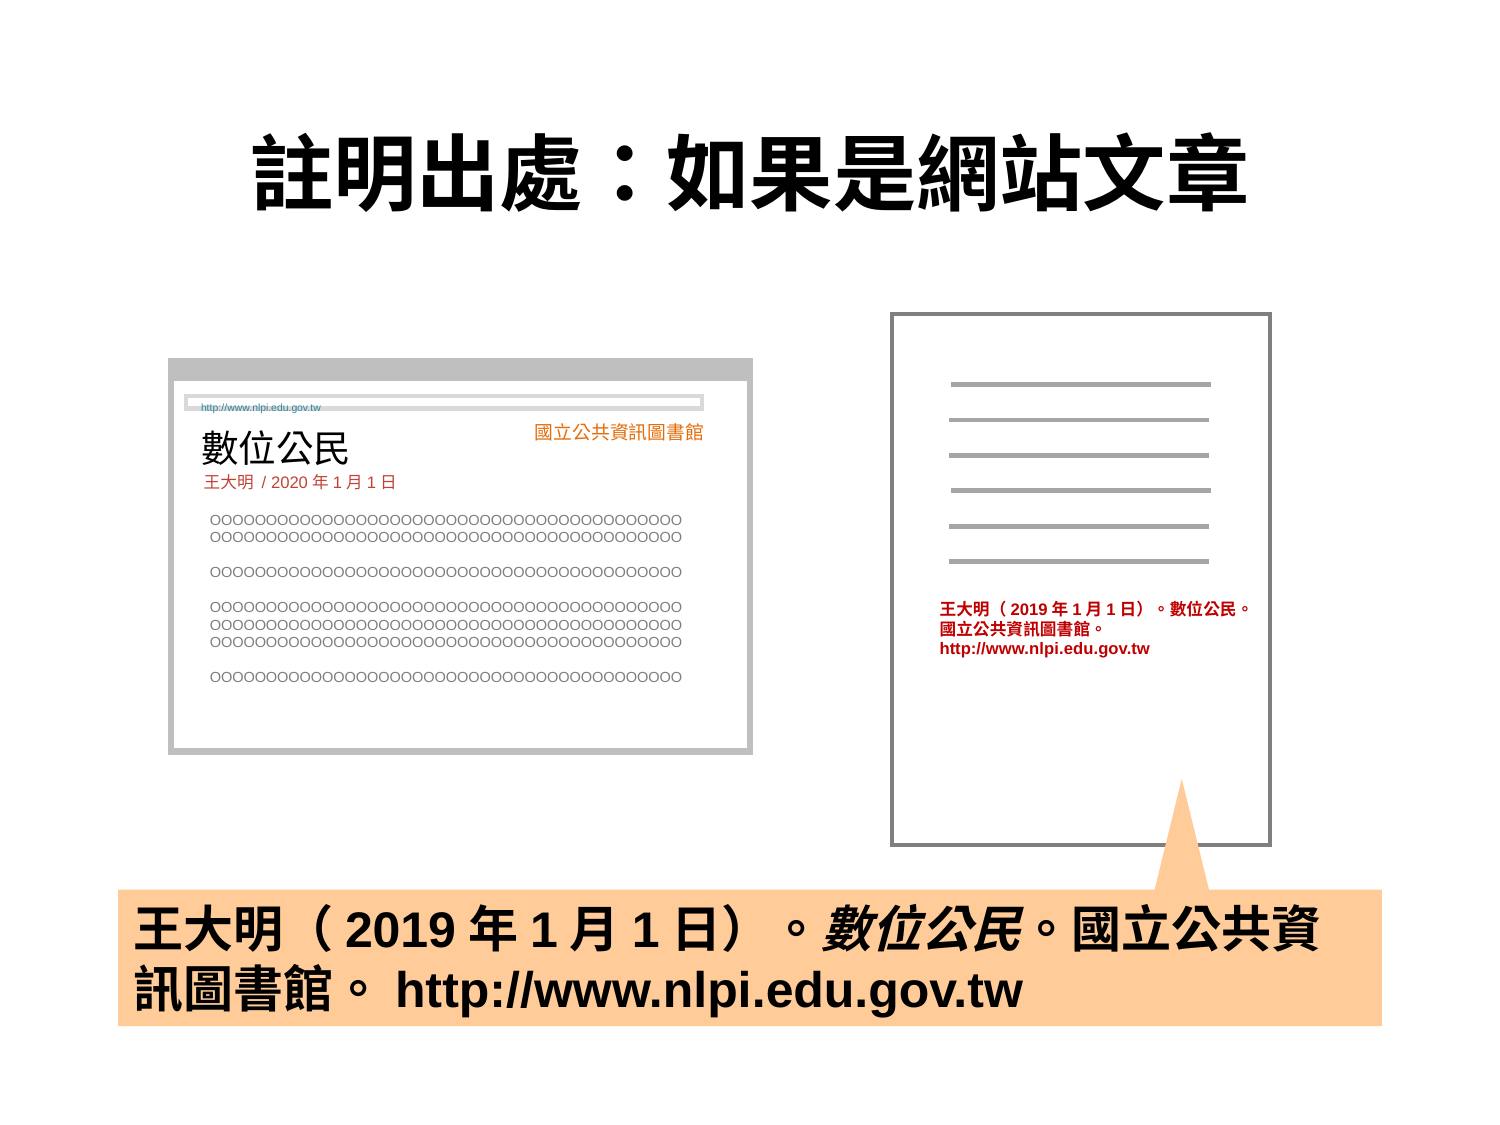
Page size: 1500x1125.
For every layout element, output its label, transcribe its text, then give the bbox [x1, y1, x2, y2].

text_box 王大明 / 2020年1月1日 [188, 464, 414, 500]
text_box 王大明（2019年1月1日）。數位公民。 國立公共資訊圖書館。 http://www.nlpi.edu.gov.tw [925, 591, 1269, 666]
text_box 國立公共資訊圖書館 [519, 412, 721, 451]
text_box 數位公民 [185, 417, 647, 478]
text_box 王大明（2019年1月1日）。數位公民。國立公共資訊圖書館。http://www.nlpi.edu.gov.tw [118, 889, 1382, 1027]
text_box [100, 78, 1400, 1047]
text_box 註明出處：如果是網站文章 [200, 113, 1300, 230]
text_box 數位公民 王大明 著 信義出版社 [892, 314, 1270, 845]
text_box OOOOOOOOOOOOOOOOOOOOOOOOOOOOOOOOOOOOOOOOOO OOOOOOOOOOOOOOOOOOOOOOOOOOOOOOOOOOOOOOOOOO OOOOOOOOOOOOOOOOOOOOOOOOOOOOOOOOOOOOOOOOOO OOOOOOOOOOOOOOOOOOOOOOOOOOOOOOOOOOOOOOOOOO OOOOOOOOOOOOOOOOOOOOOOOOOOOOOOOOOOOOOOOOOO OOOOOOOOOOOOOOOOOOOOOOOOOOOOOOOOOOOOOOOOOO OOOOOOOOOOOOOOOOOOOOOOOOOOOOOOOOOOOOOOOOOO [194, 503, 715, 713]
text_box http://www.nlpi.edu.gov.tw [186, 396, 702, 408]
